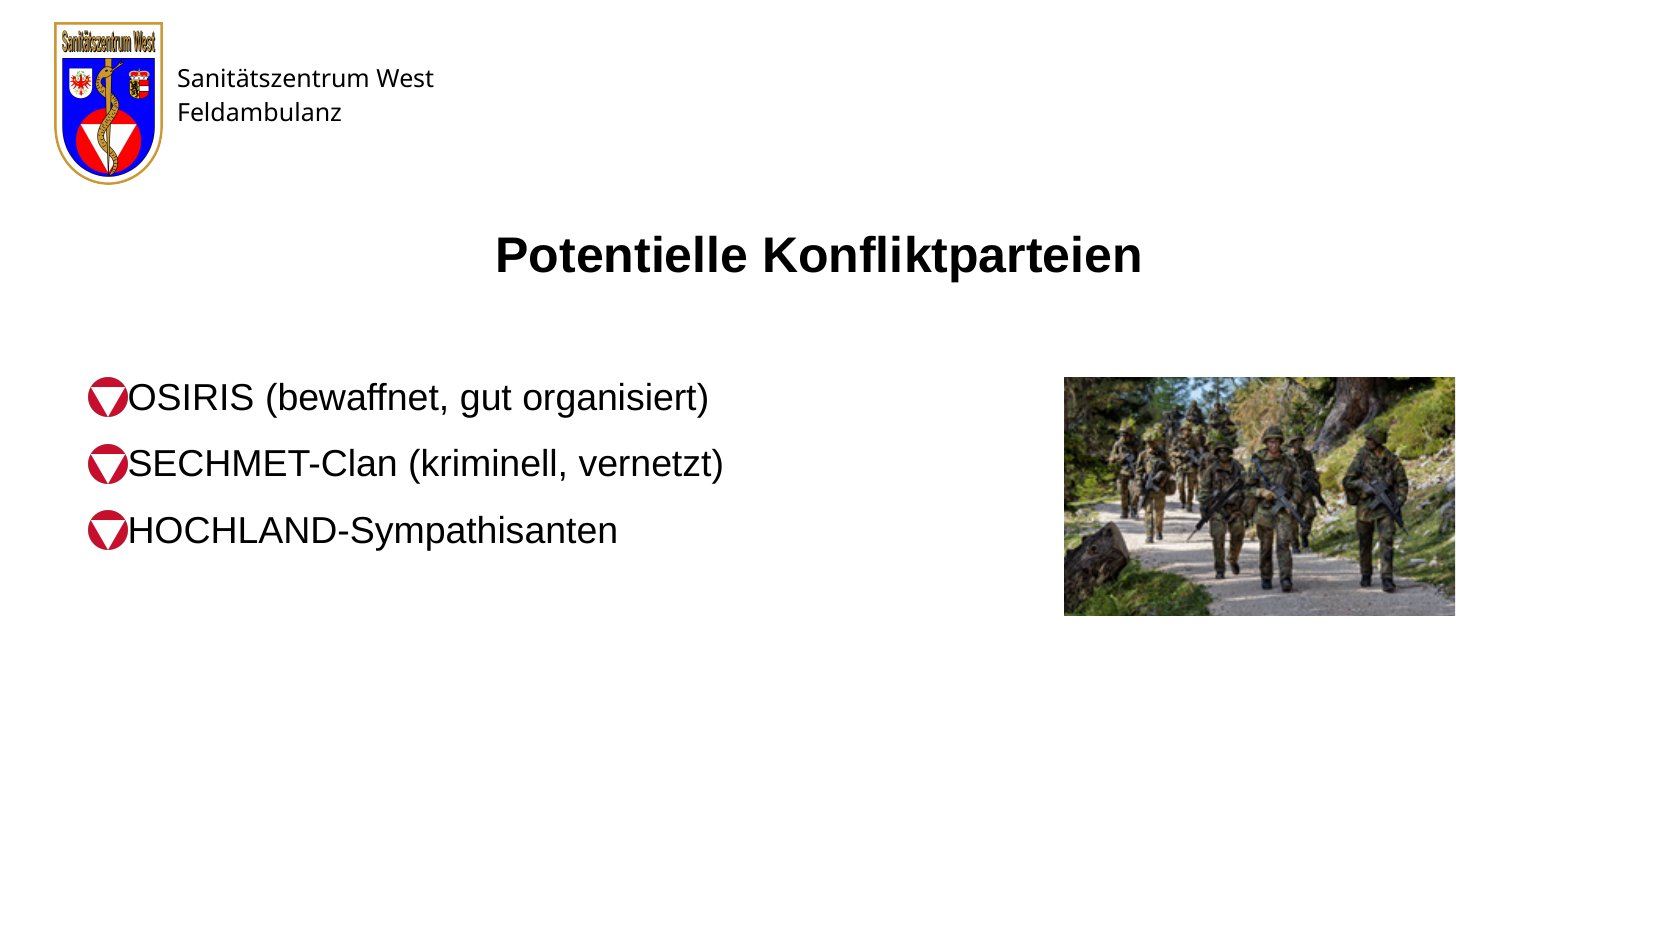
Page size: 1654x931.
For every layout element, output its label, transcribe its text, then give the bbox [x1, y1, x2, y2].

title Potentielle Konfliktparteien [82, 177, 1571, 333]
list OSIRIS (bewaffnet, gut organisiert) SECHMET-Clan (kriminell, vernetzt) HOCHLAND-Sympathisanten [88, 375, 1577, 916]
picture [54, 22, 163, 185]
picture [1062, 375, 1456, 616]
